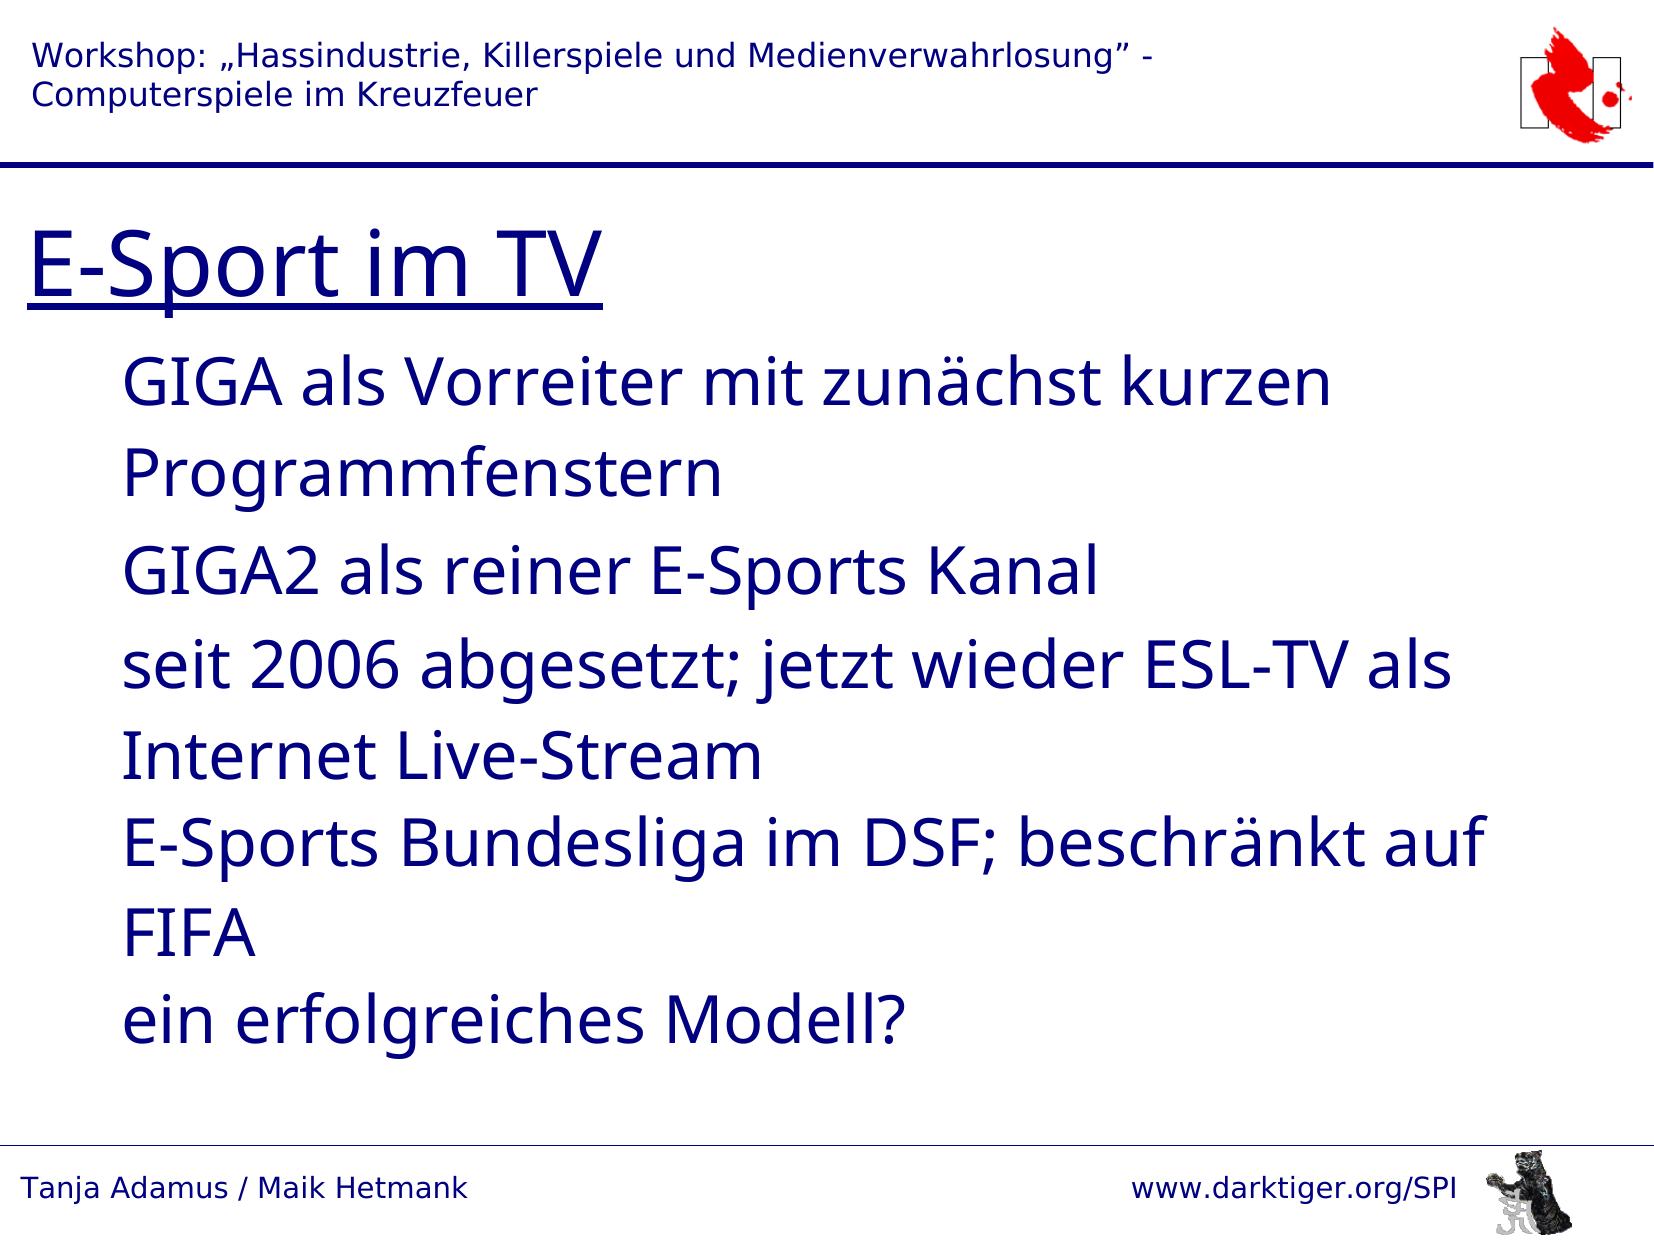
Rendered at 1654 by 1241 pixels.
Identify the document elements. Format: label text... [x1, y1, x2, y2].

picture [1503, 16, 1632, 148]
text_box ein erfolgreiches Modell? [106, 964, 1595, 1061]
text_box GIGA als Vorreiter mit zunächst kurzen Programmfenstern [106, 326, 1565, 504]
text_box E-Sport im TV [11, 190, 1625, 318]
text_box seit 2006 abgesetzt; jetzt wieder ESL-TV als Internet Live-Stream [106, 610, 1477, 788]
picture [1486, 1150, 1572, 1235]
text_box E-Sports Bundesliga im DSF; beschränkt auf FIFA [106, 787, 1595, 964]
text_box GIGA2 als reiner E-Sports Kanal [106, 515, 1477, 610]
text_box Workshop: „Hassindustrie, Killerspiele und Medienverwahrlosung” - Computerspiele im Kreuzfeuer [16, 29, 1418, 178]
